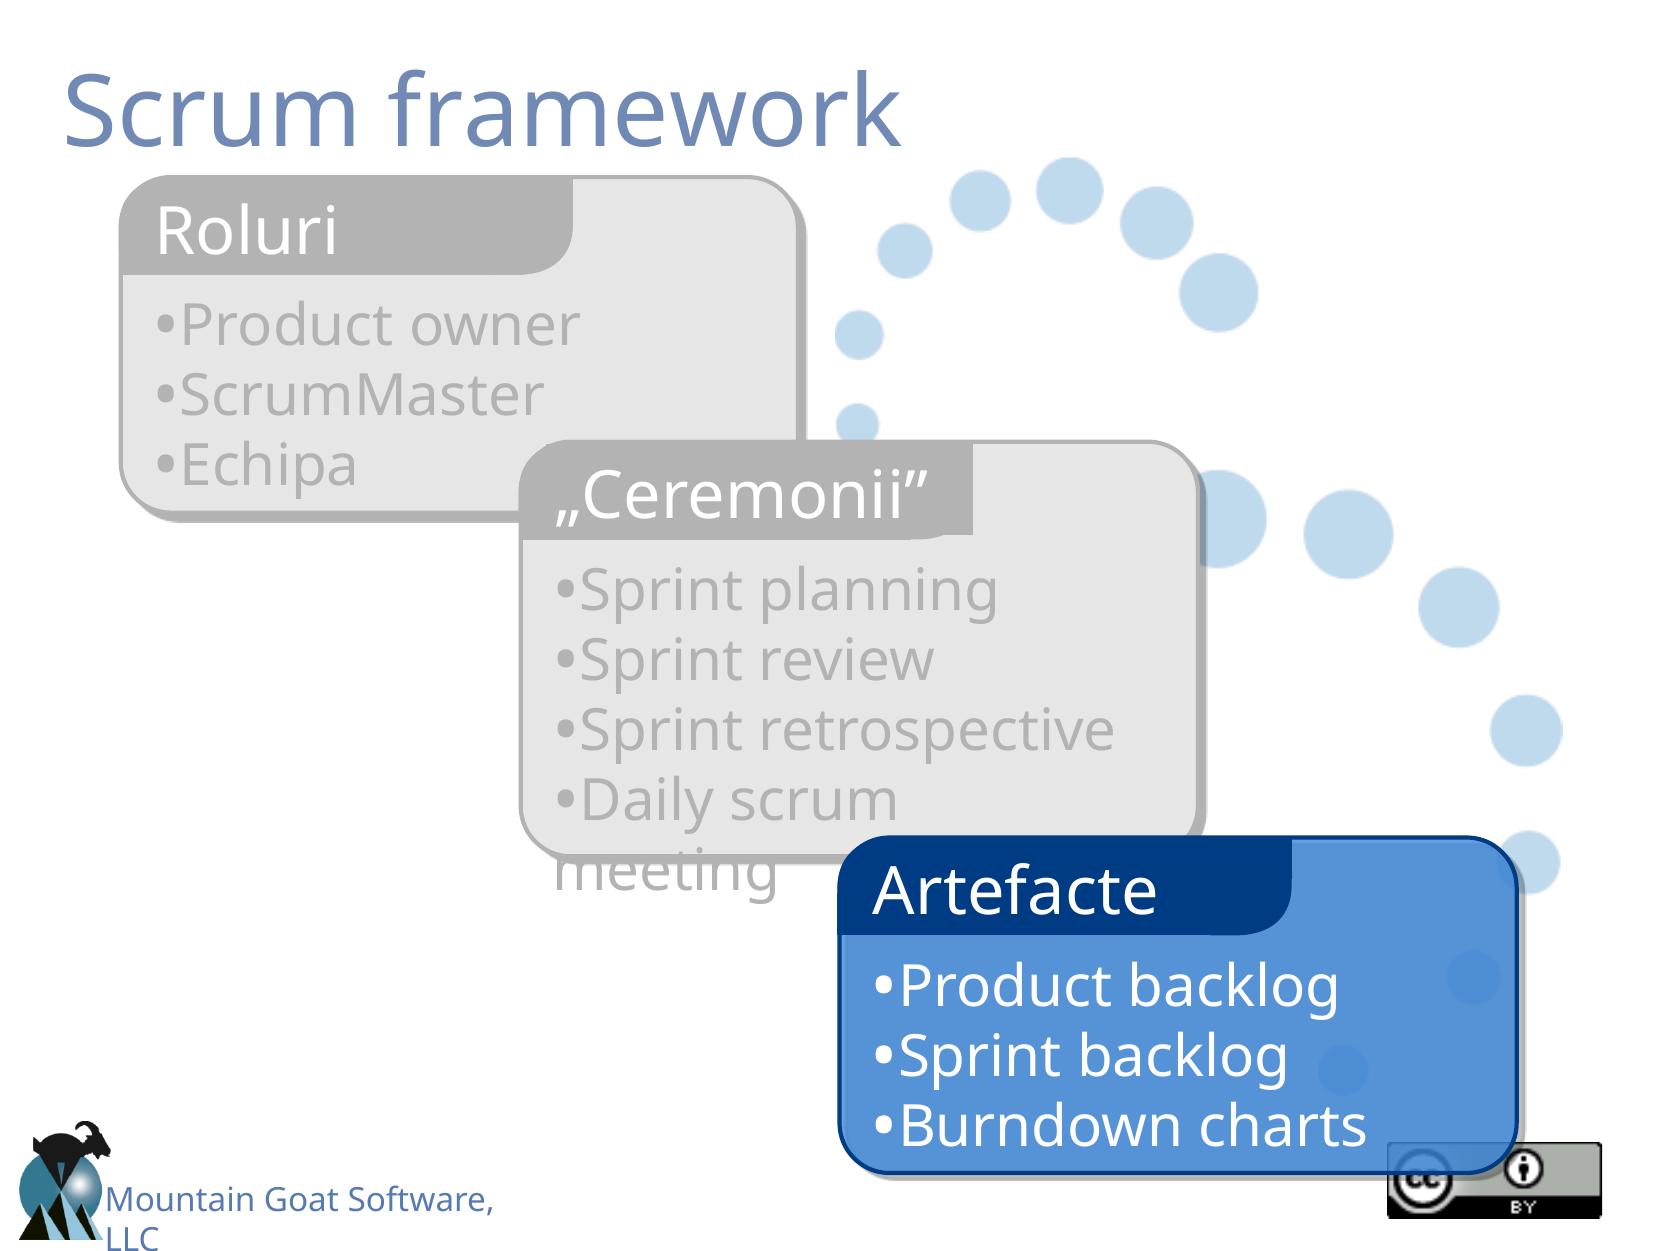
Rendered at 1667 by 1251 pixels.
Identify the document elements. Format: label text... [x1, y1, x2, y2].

text_box [118, 194, 1517, 1174]
text_box Product owner ScrumMaster Echipa [144, 279, 604, 496]
text_box Sprint planning Sprint review Sprint retrospective Daily scrum meeting [544, 544, 1148, 827]
title Scrum framework [56, 18, 1609, 194]
text_box „Ceremonii” [546, 444, 973, 535]
text_box Product backlog Sprint backlog Burndown charts [862, 940, 1481, 1156]
text_box Artefacte [865, 840, 1212, 931]
text_box Roluri [146, 194, 494, 271]
